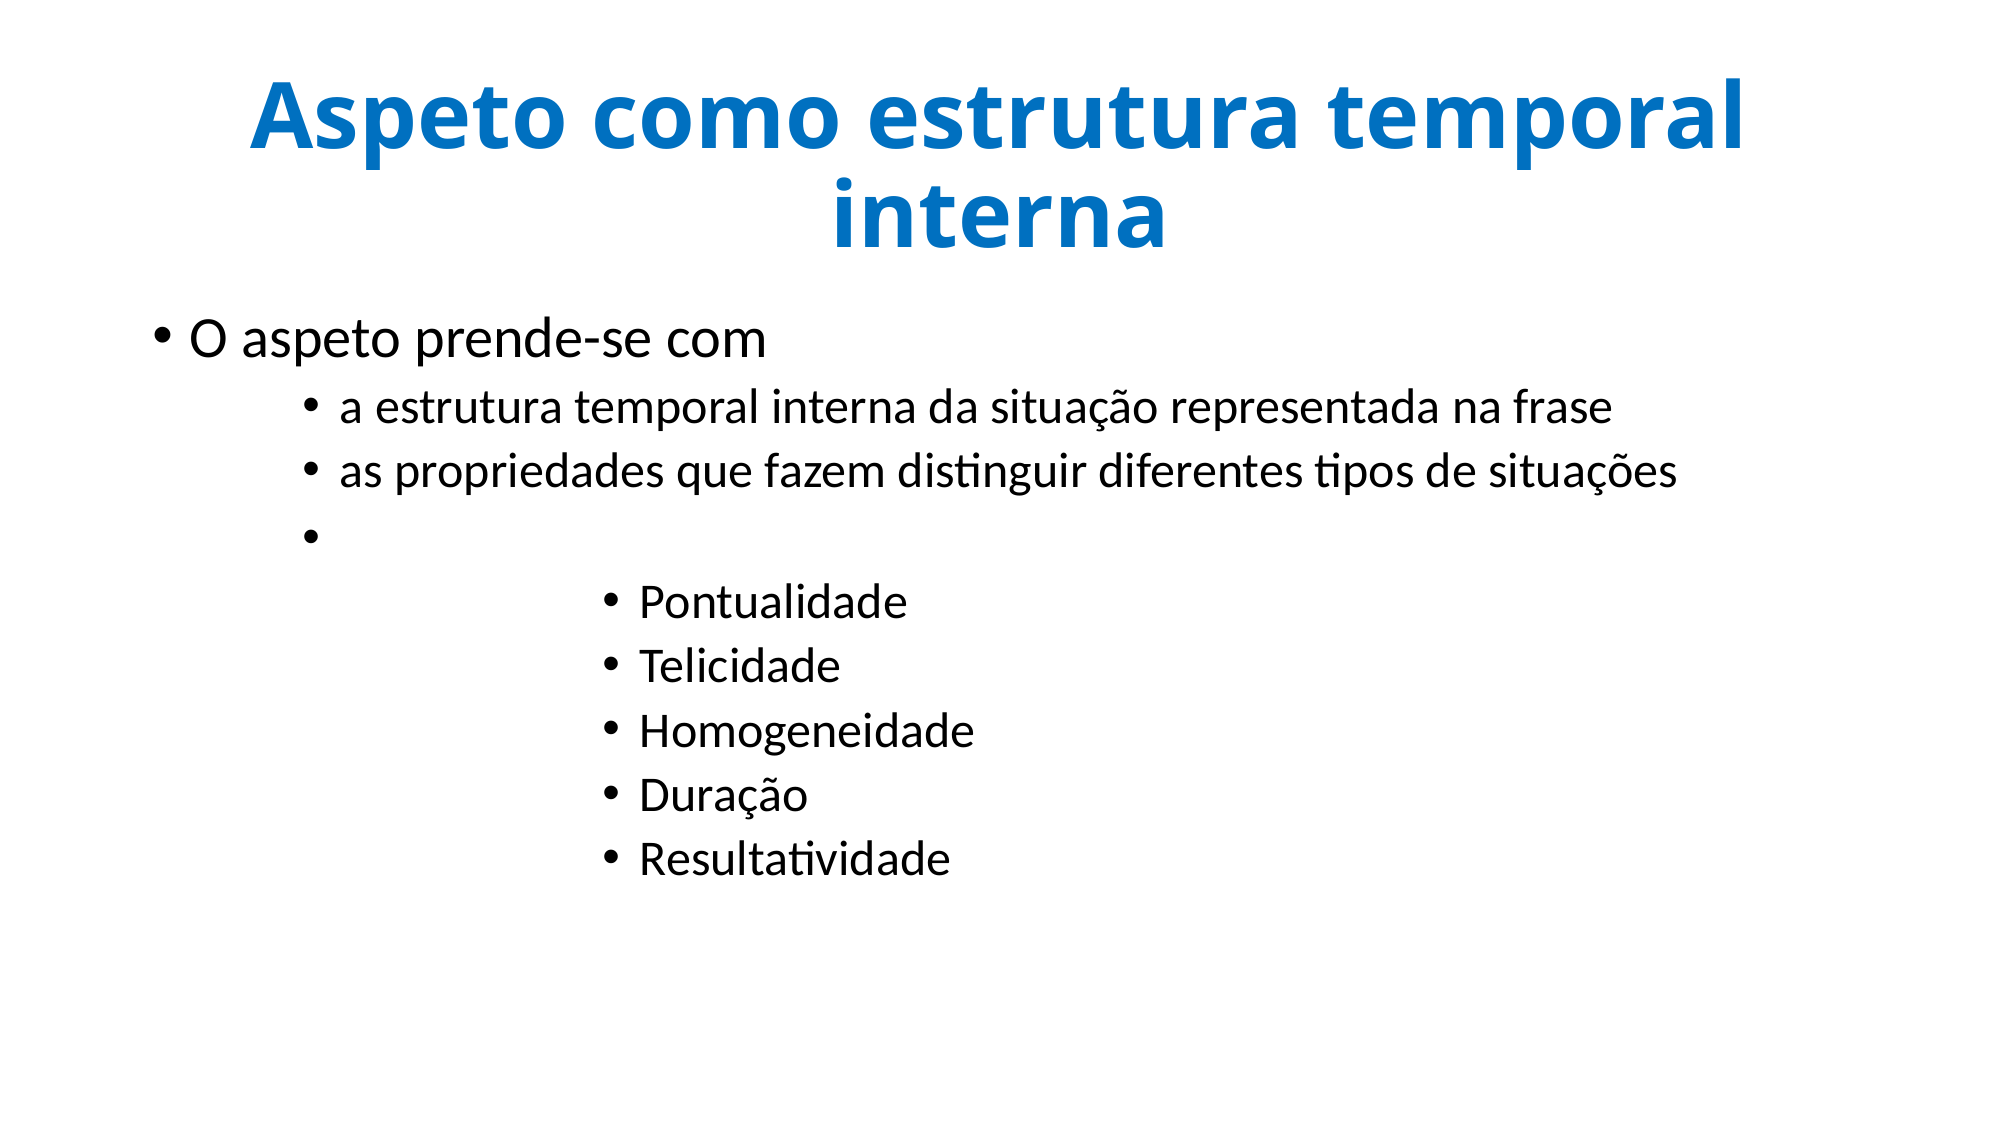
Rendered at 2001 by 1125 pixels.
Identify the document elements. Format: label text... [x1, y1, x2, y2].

list O aspeto prende-se com a estrutura temporal interna da situação representada na frase as propriedades que fazem distinguir diferentes tipos de situações Pontualidade Telicidade Homogeneidade Duração Resultatividade [137, 299, 1863, 1014]
title Aspeto como estrutura temporal interna [137, 59, 1863, 278]
